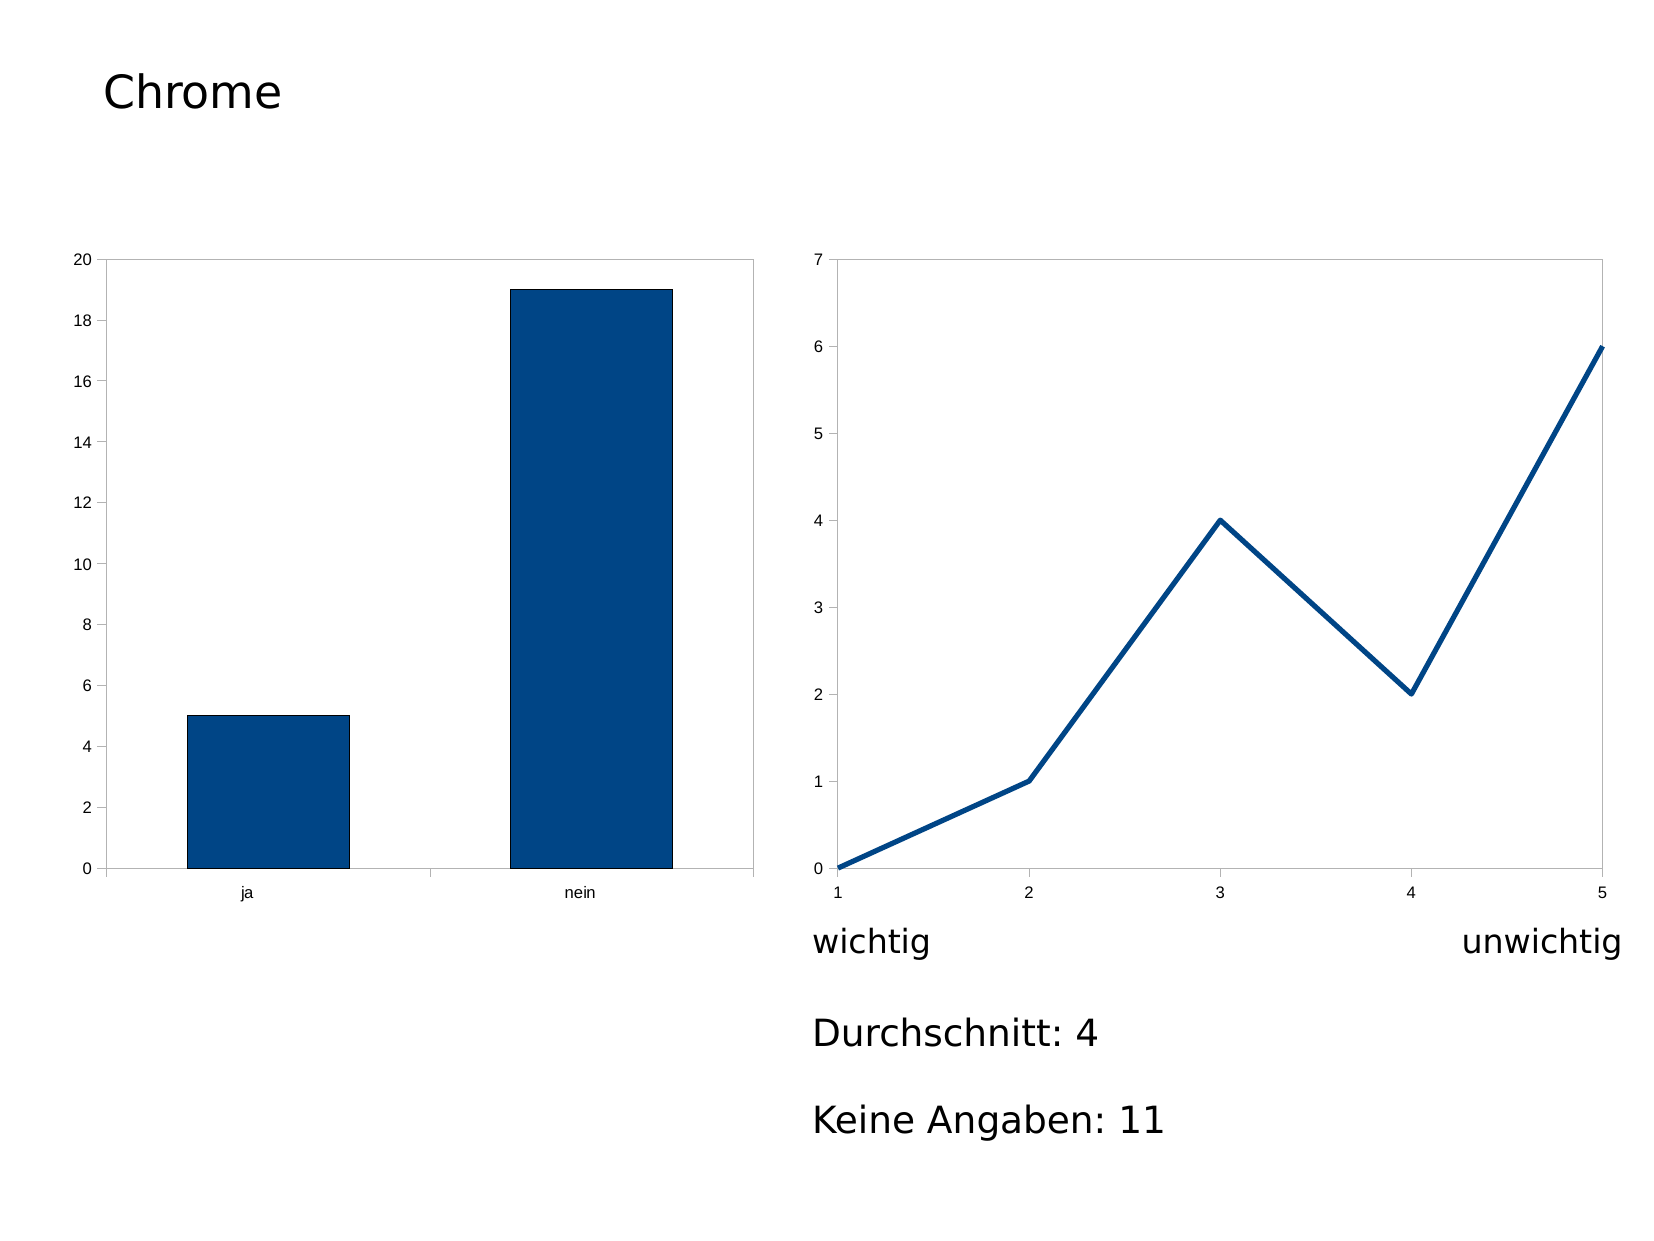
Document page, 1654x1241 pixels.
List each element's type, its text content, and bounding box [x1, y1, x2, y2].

text_box Chrome [88, 59, 886, 128]
text_box unwichtig [1446, 915, 1654, 969]
text_box wichtig [797, 915, 975, 969]
chart [59, 236, 768, 916]
chart [797, 236, 1625, 916]
text_box Durchschnitt: 4 Keine Angaben: 11 [797, 1003, 1506, 1150]
